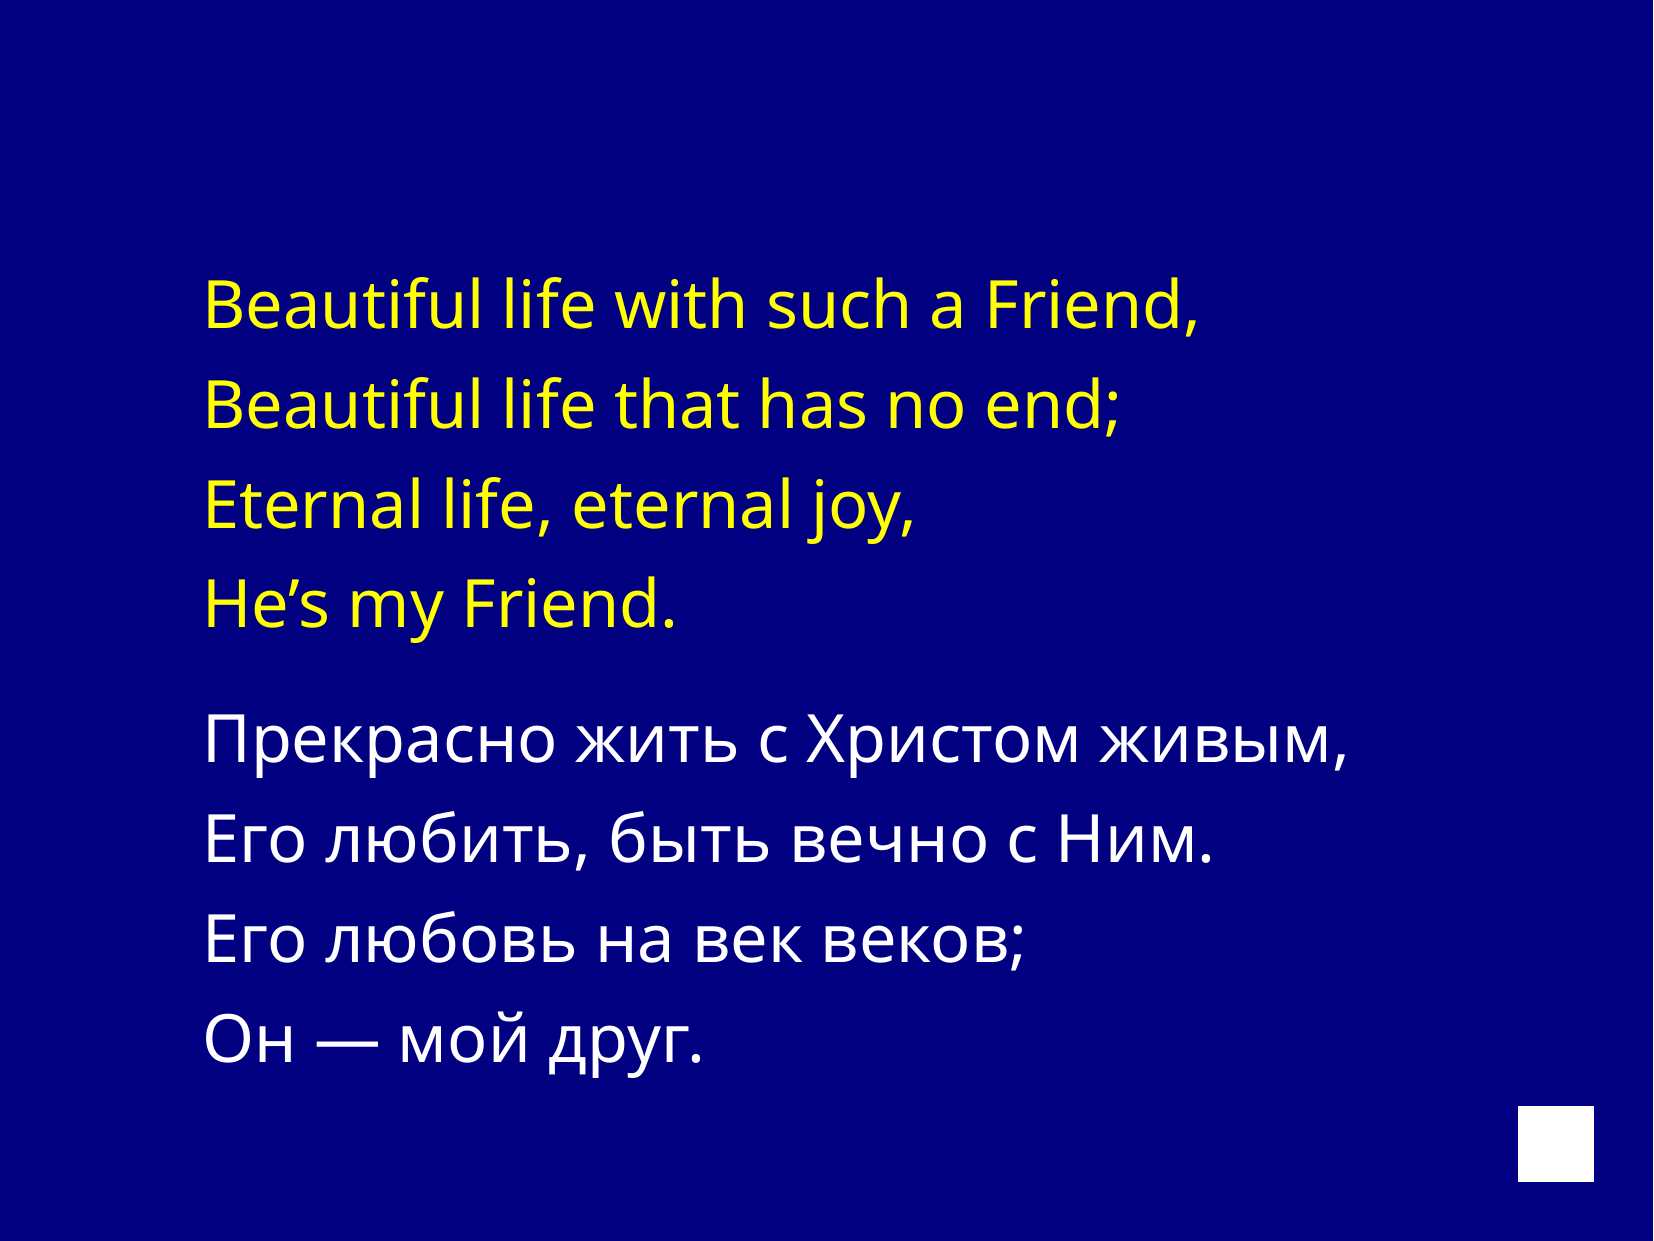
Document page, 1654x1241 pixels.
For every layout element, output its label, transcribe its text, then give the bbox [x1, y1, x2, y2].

text_box [1518, 1106, 1594, 1182]
text_box Прекрасно жить с Христом живым, Его любить, быть вечно с Ним. Его любовь на век веков; Он — мой друг. [75, 675, 1576, 1163]
text_box Beautiful life with such a Friend, Beautiful life that has no end; Eternal life, eternal joy, He’s my Friend. [75, 150, 1576, 638]
